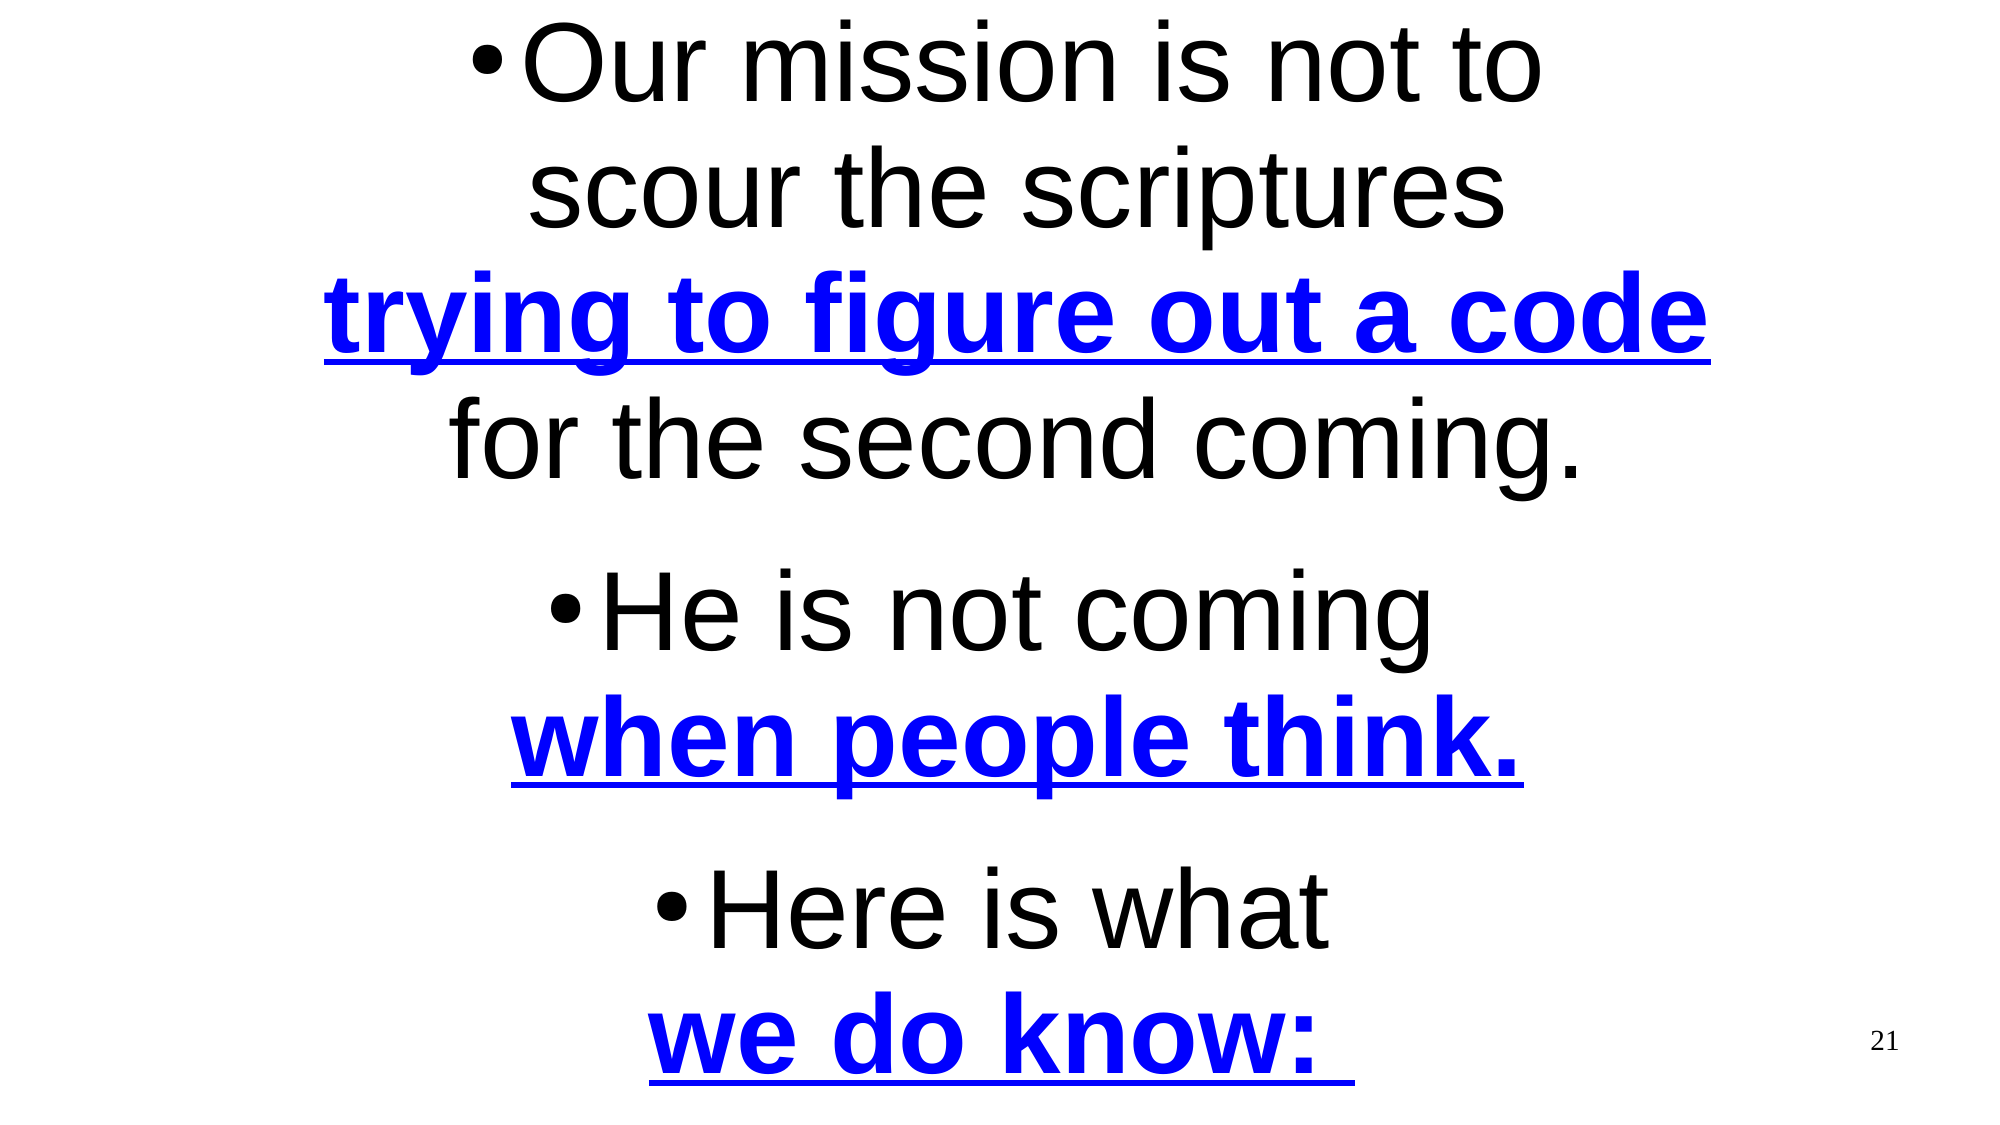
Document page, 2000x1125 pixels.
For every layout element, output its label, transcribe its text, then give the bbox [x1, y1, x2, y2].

list Our mission is not to scour the scriptures trying to figure out a code for the second coming. He is not coming when people think. Here is what we do know: [0, 0, 1996, 1123]
